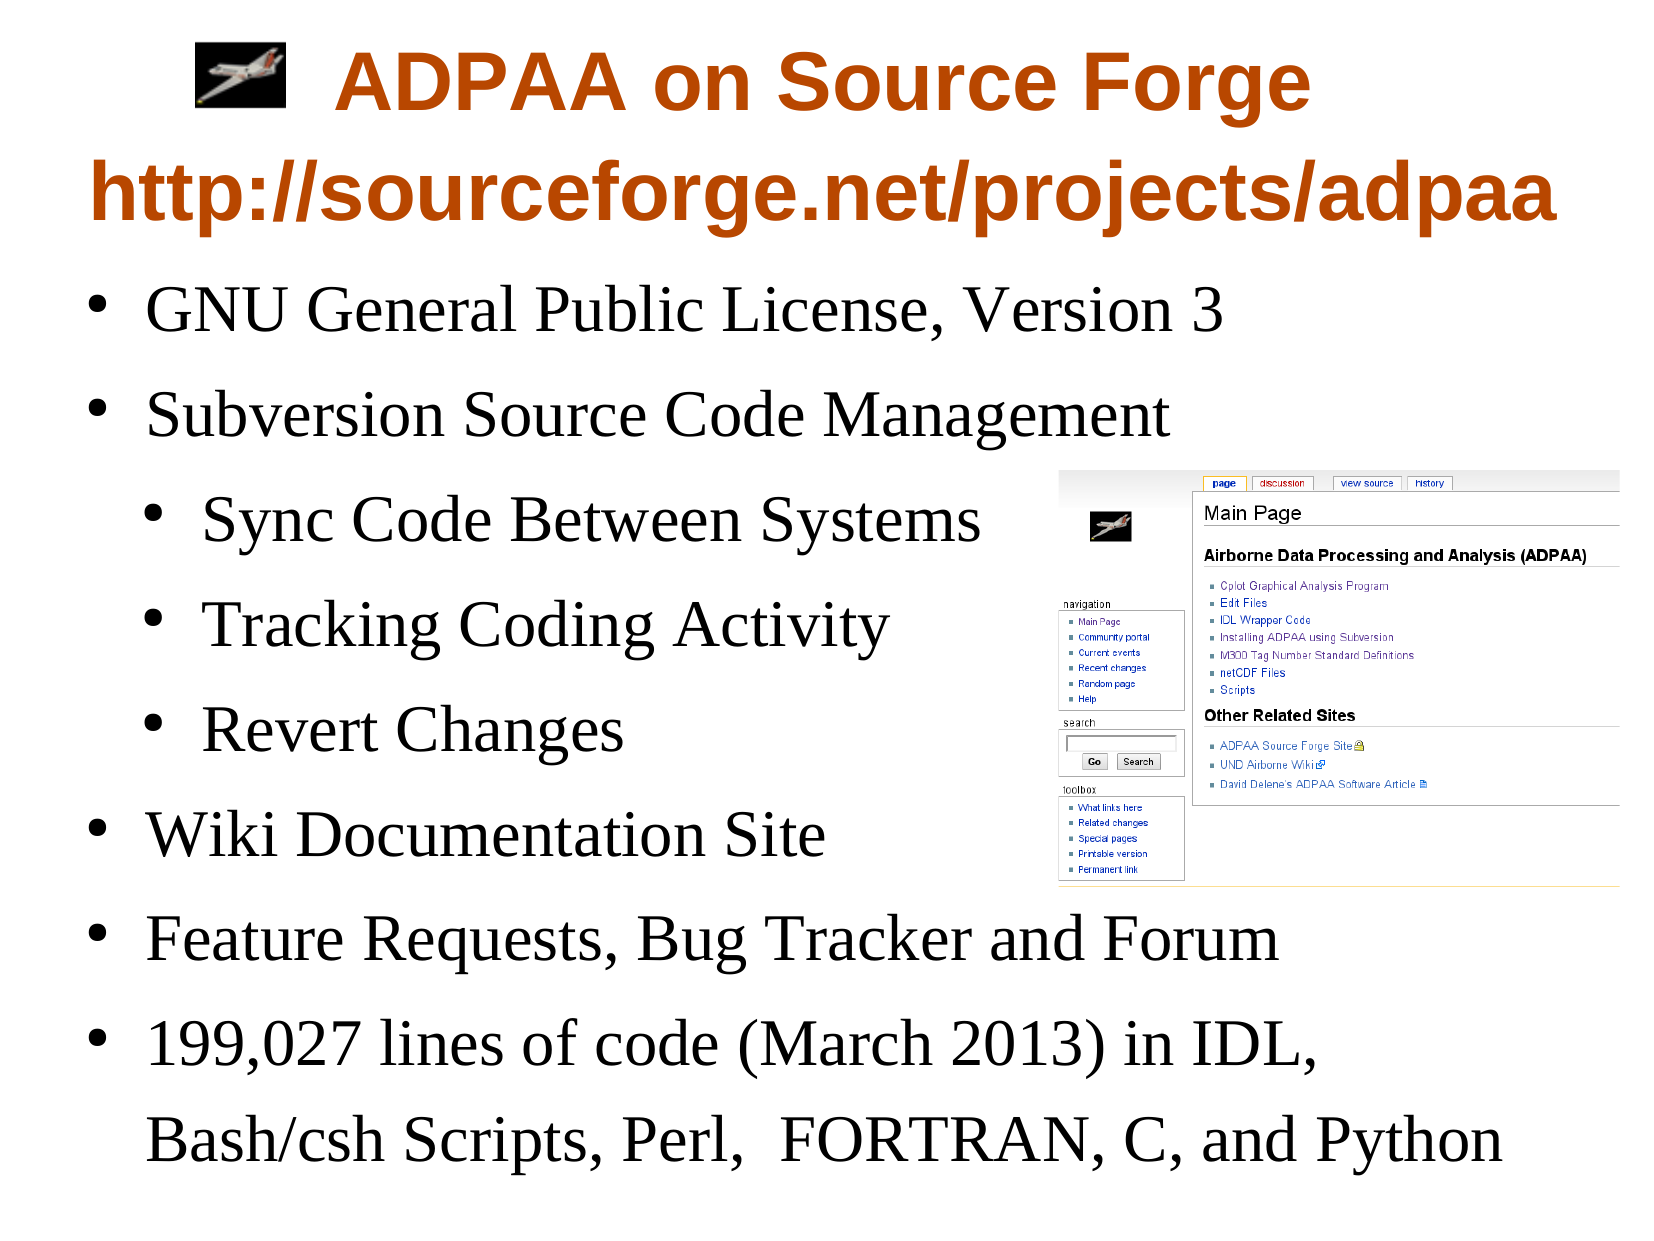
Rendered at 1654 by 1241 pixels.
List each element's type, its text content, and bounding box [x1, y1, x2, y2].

picture [1058, 470, 1620, 907]
picture [195, 31, 286, 122]
text_box GNU General Public License, Version 3 Subversion Source Code Management Sync Code Between Systems Tracking Coding Activity Revert Changes Wiki Documentation Site Feature Requests, Bug Tracker and Forum 199,027 lines of code (March 2013) in IDL, Bash/csh Scripts, Perl, FORTRAN, C, and Python [51, 248, 1548, 1241]
title ADPAA on Source Forge http://sourceforge.net/projects/adpaa [0, 17, 1647, 238]
